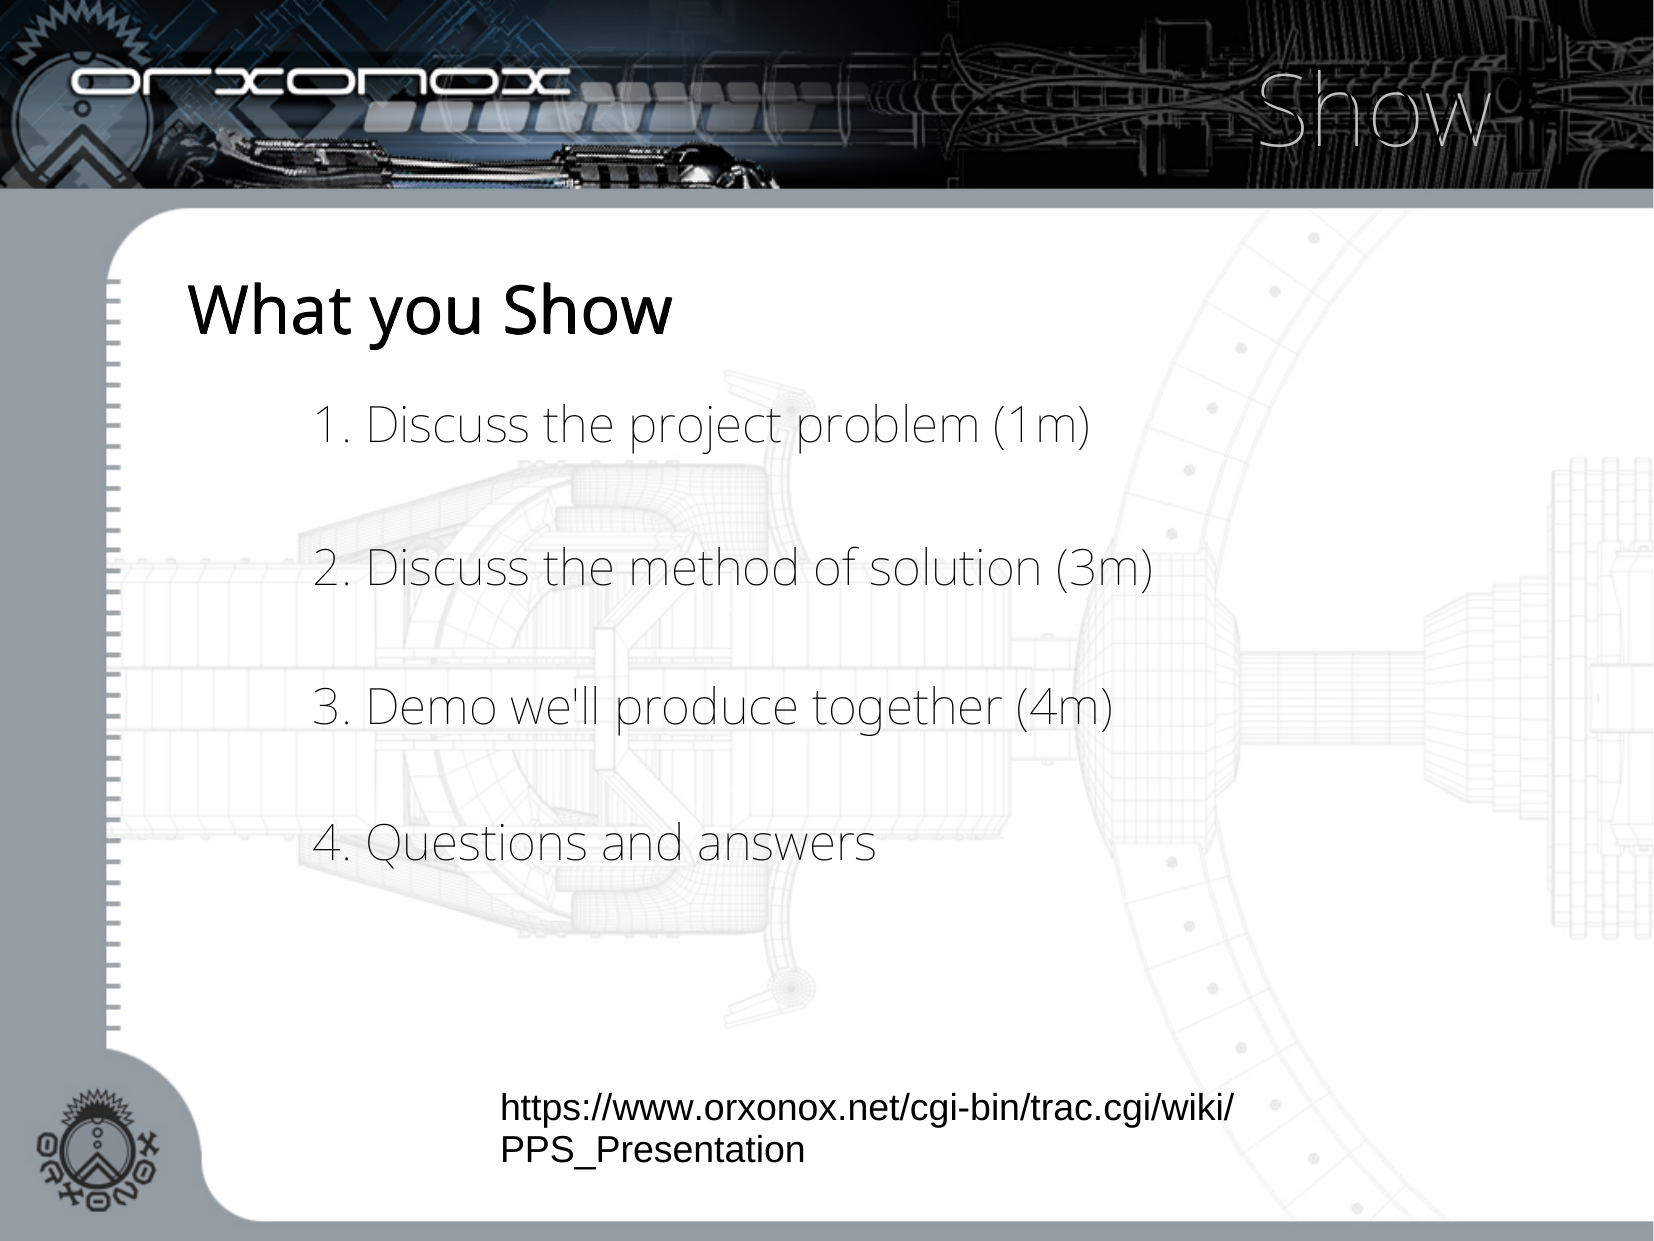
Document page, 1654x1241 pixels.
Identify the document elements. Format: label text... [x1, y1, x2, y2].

text_box 2. Discuss the method of solution (3m) [262, 525, 1538, 594]
text_box Show [1200, 26, 1597, 151]
text_box 3. Demo we'll produce together (4m) [262, 663, 1538, 733]
text_box What you Show [187, 262, 983, 290]
text_box https://www.orxonox.net/cgi-bin/trac.cgi/wiki/PPS_Presentation [485, 1079, 1552, 1141]
text_box 1. Discuss the project problem (1m) [262, 381, 1538, 451]
picture [0, 0, 1654, 1241]
text_box 4. Questions and answers [262, 799, 1538, 869]
